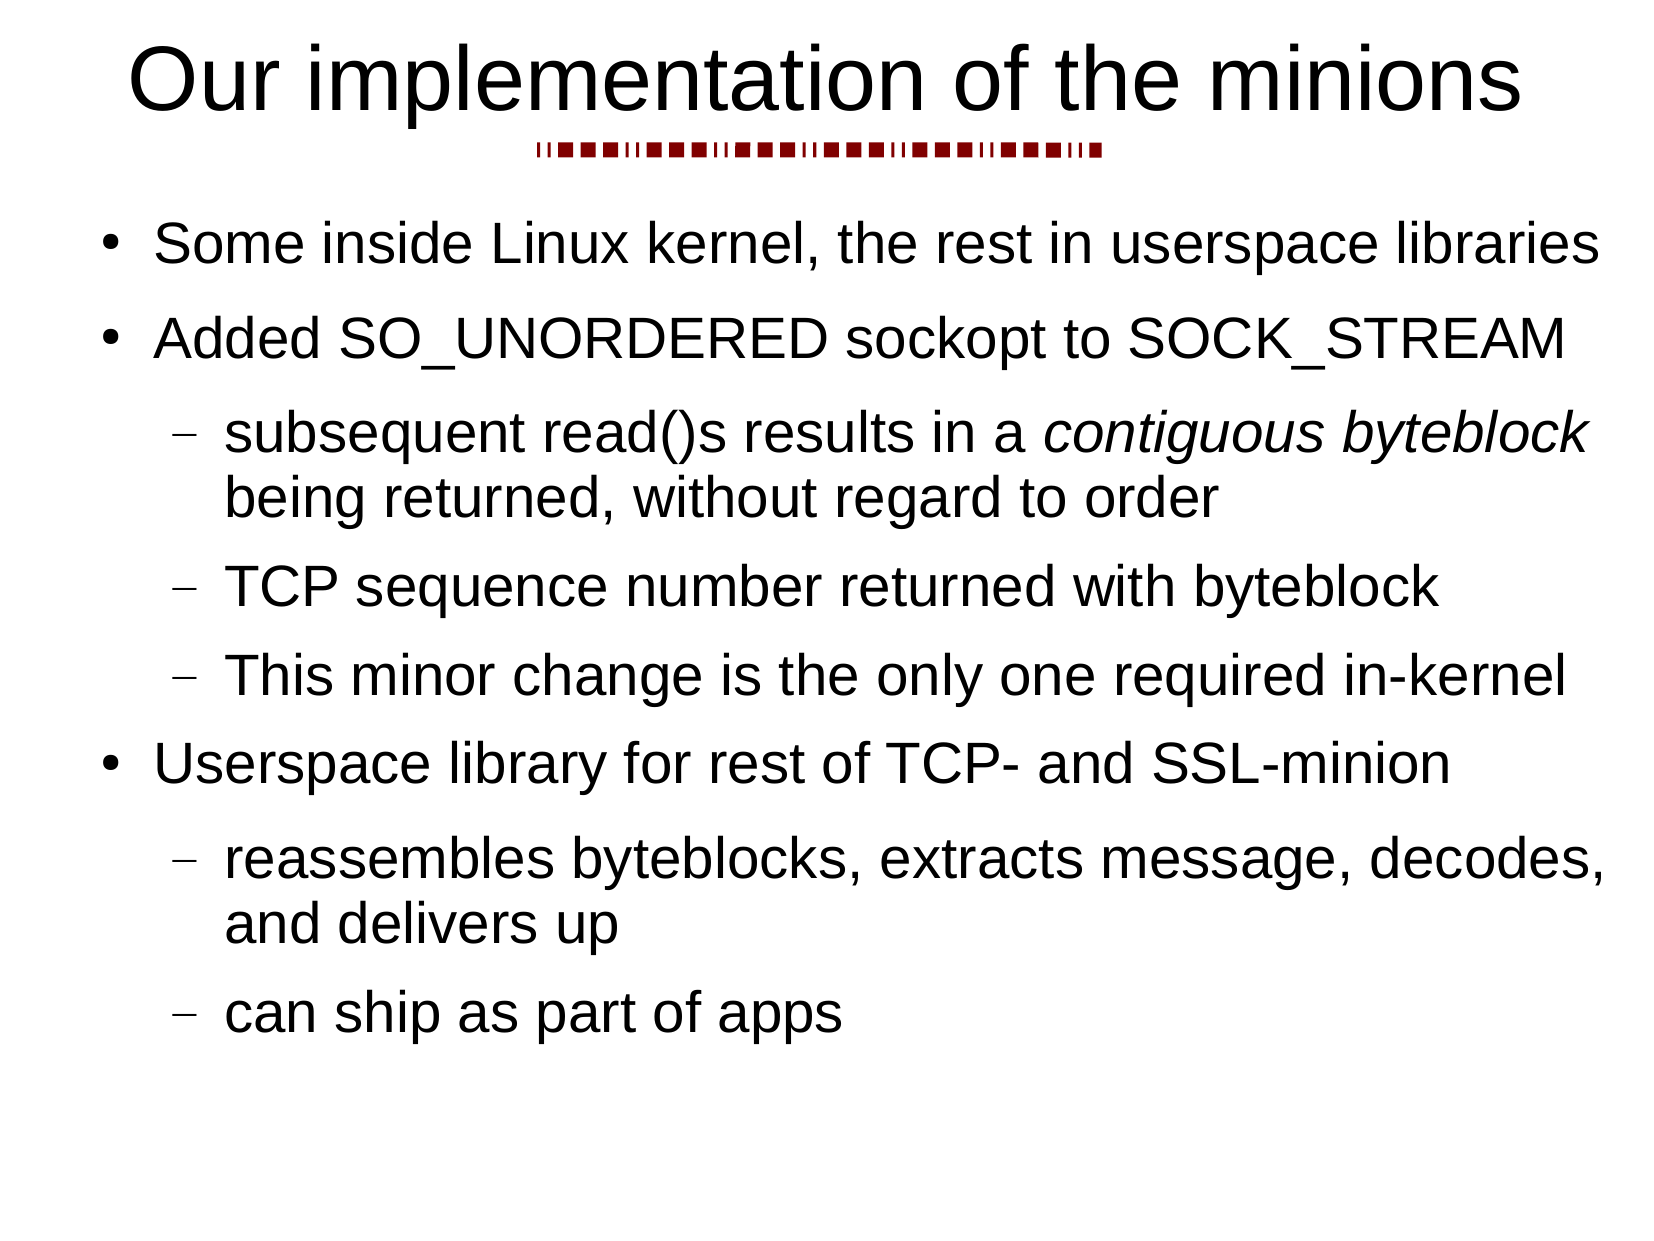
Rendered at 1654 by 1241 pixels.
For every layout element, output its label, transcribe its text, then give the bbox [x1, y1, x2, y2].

list Some inside Linux kernel, the rest in userspace libraries Added SO_UNORDERED sockopt to SOCK_STREAM subsequent read()s results in a contiguous byteblock being returned, without regard to order TCP sequence number returned with byteblock This minor change is the only one required in-kernel Userspace library for rest of TCP- and SSL-minion reassembles byteblocks, extracts message, decodes, and delivers up can ship as part of apps [82, 211, 1613, 1134]
title Our implementation of the minions [82, 0, 1571, 175]
